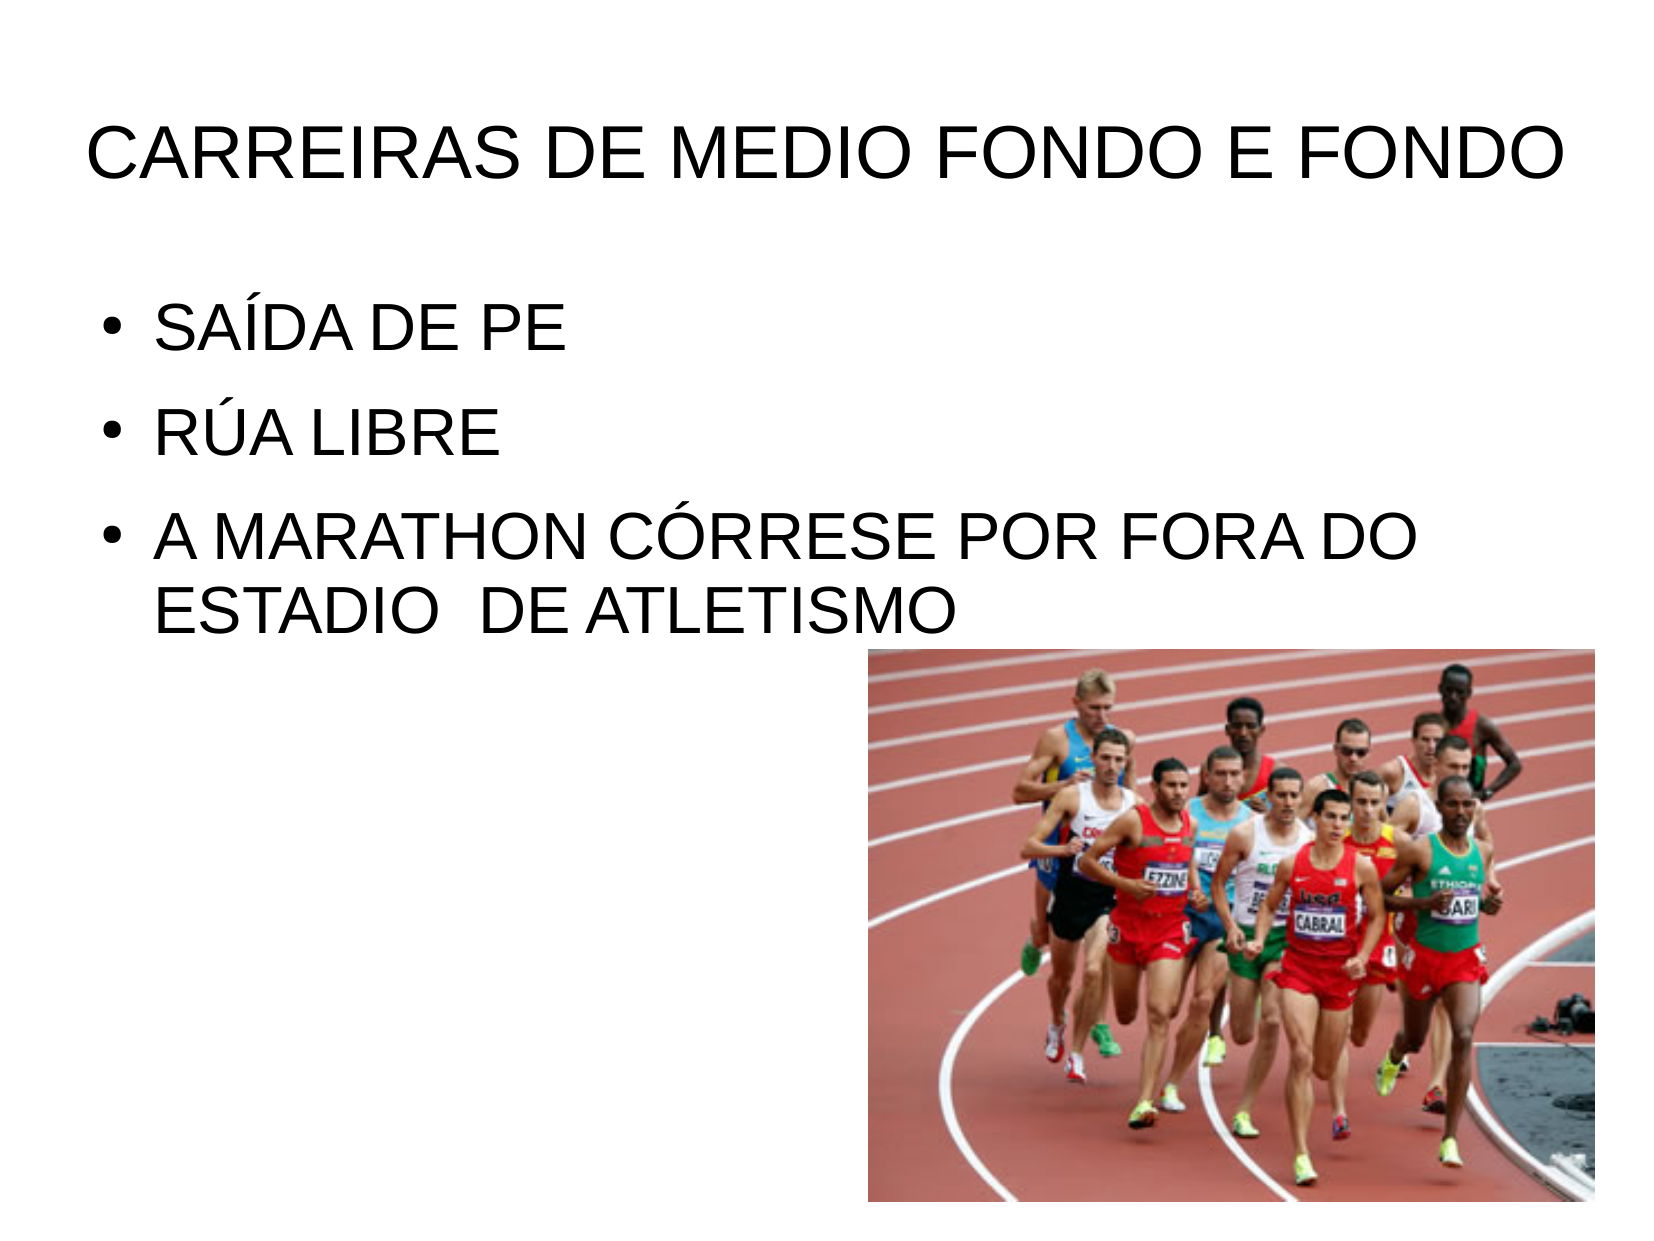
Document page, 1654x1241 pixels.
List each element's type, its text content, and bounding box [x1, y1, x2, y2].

title CARREIRAS DE MEDIO FONDO E FONDO [82, 56, 1571, 250]
list SAÍDA DE PE RÚA LIBRE A MARATHON CÓRRESE POR FORA DO ESTADIO DE ATLETISMO [82, 290, 1595, 1094]
picture [868, 649, 1595, 1202]
